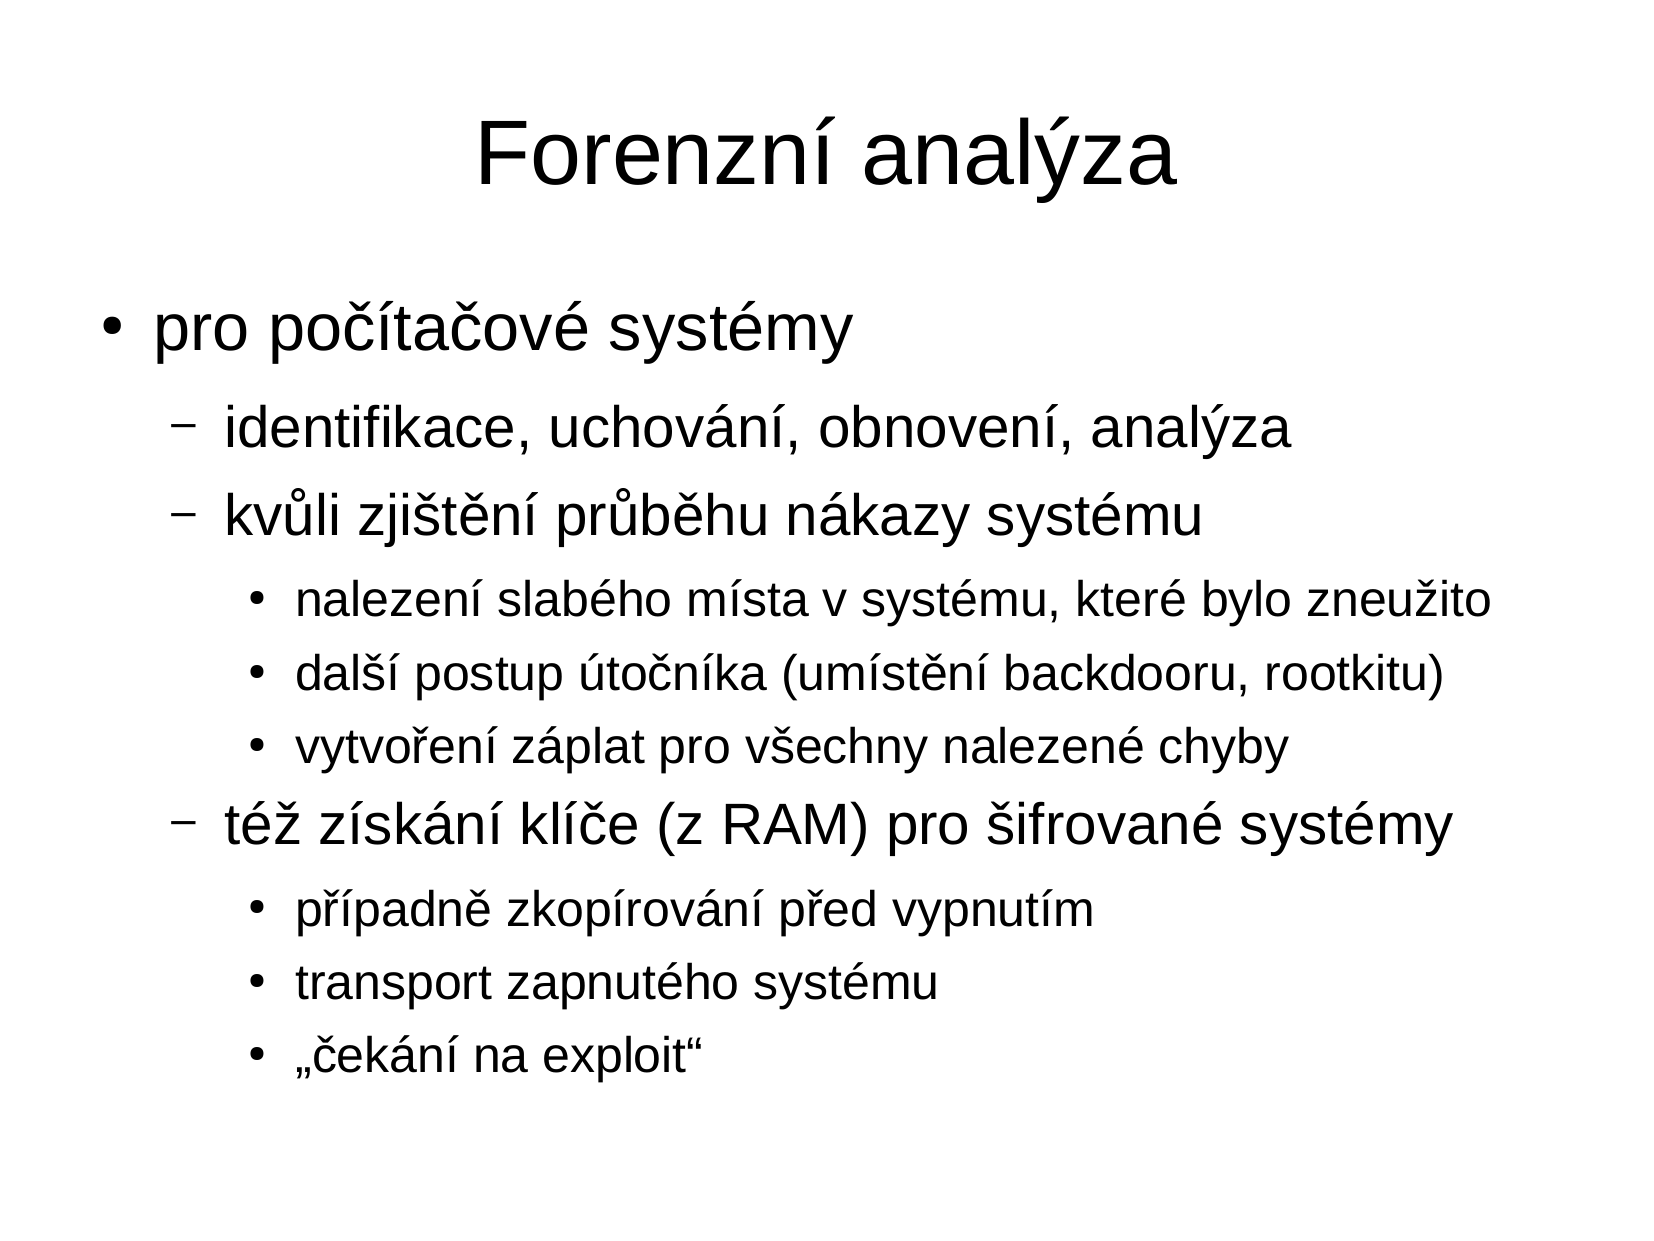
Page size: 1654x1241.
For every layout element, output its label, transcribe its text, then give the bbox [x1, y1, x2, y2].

title Forenzní analýza [82, 49, 1571, 257]
list pro počítačové systémy identifikace, uchování, obnovení, analýza kvůli zjištění průběhu nákazy systému nalezení slabého místa v systému, které bylo zneužito další postup útočníka (umístění backdooru, rootkitu) vytvoření záplat pro všechny nalezené chyby též získání klíče (z RAM) pro šifrované systémy případně zkopírování před vypnutím transport zapnutého systému „čekání na exploit“ [82, 290, 1571, 1084]
